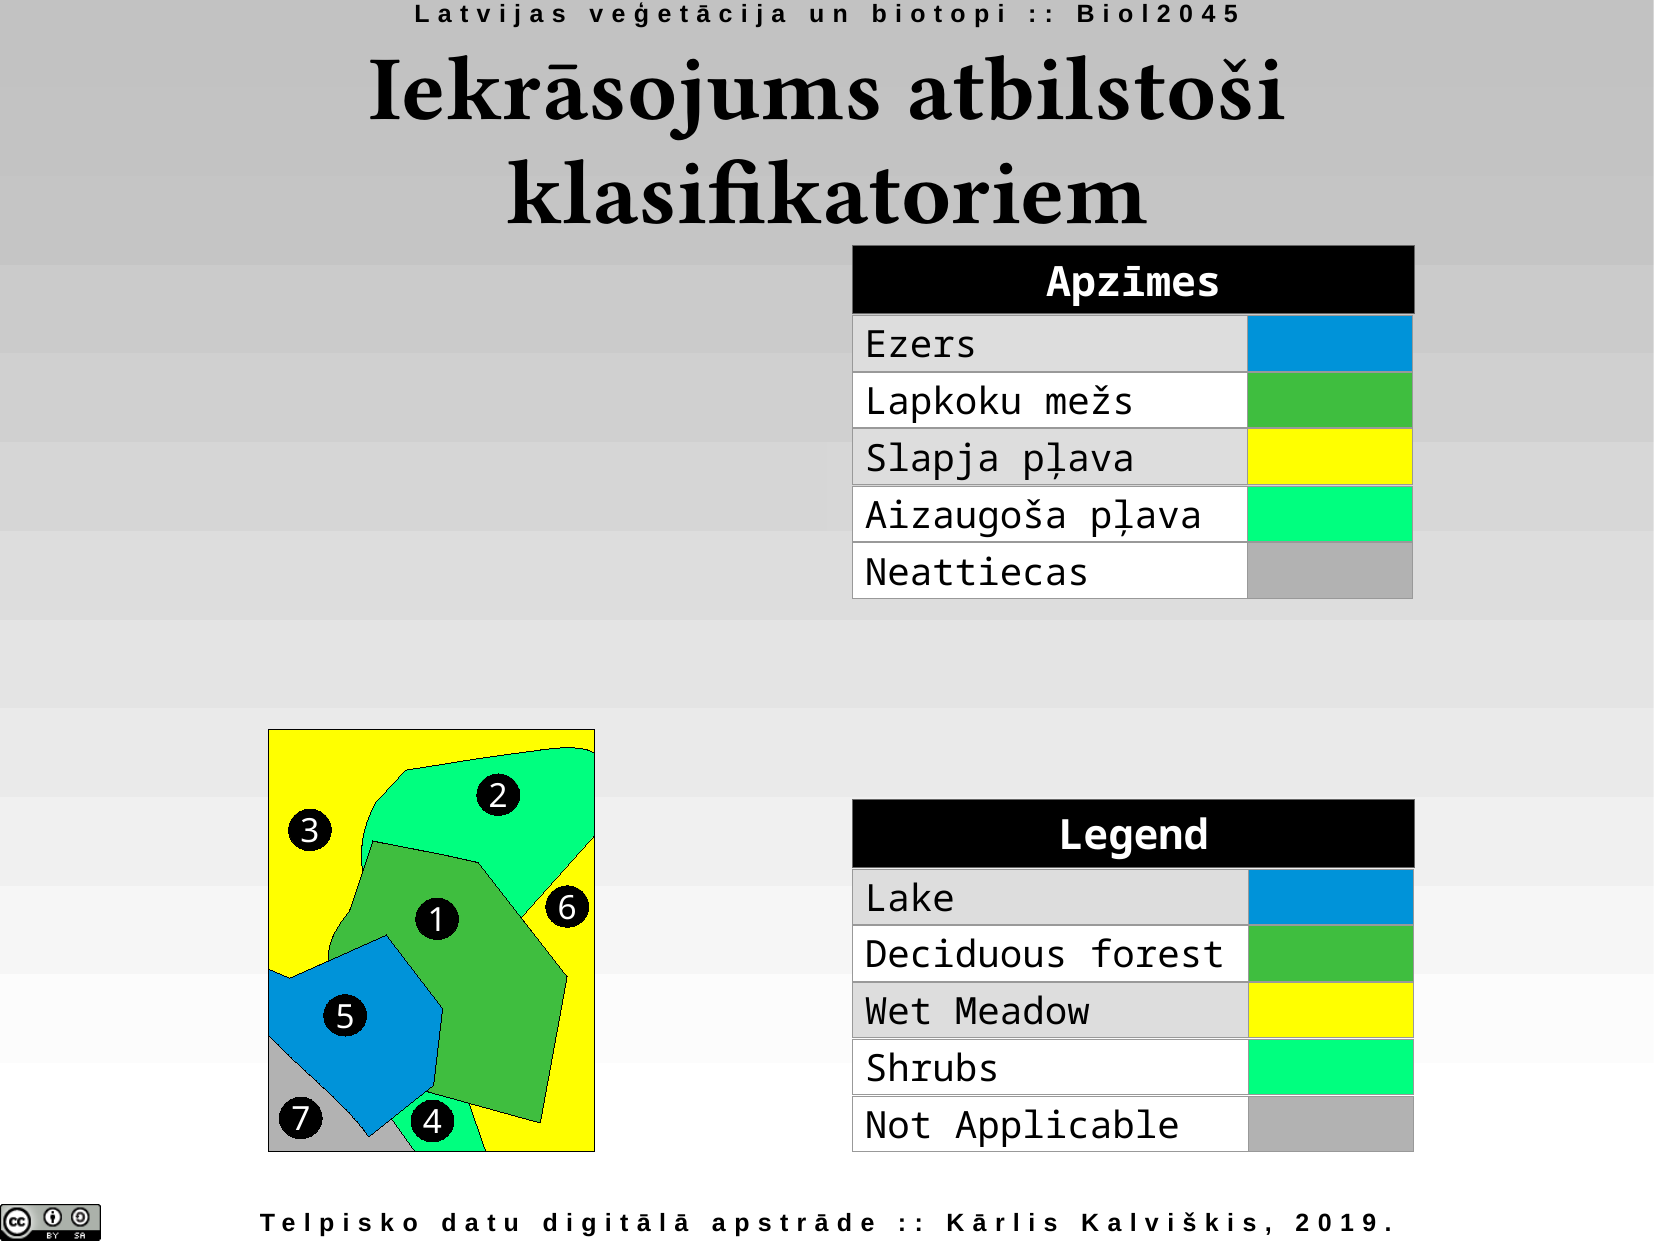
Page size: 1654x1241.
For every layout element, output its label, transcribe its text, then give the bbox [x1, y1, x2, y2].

text_box Not Applicable [852, 1096, 1248, 1152]
text_box [1247, 315, 1413, 485]
text_box 5 [323, 994, 367, 1037]
text_box [1248, 869, 1414, 1038]
text_box Apzīmes [852, 245, 1415, 314]
text_box Lake [852, 869, 1248, 925]
text_box [1247, 486, 1413, 599]
text_box Aizaugoša pļava [852, 486, 1247, 542]
title Iekrāsojums atbilstoši klasifikatoriem [59, 37, 1596, 247]
text_box 7 [279, 1097, 323, 1139]
text_box Deciduous forest [852, 925, 1248, 982]
text_box Neattiecas [852, 542, 1247, 599]
text_box Lapkoku mežs [852, 372, 1247, 428]
text_box Shrubs [852, 1039, 1248, 1095]
text_box 6 [545, 885, 589, 928]
text_box [1248, 1039, 1414, 1095]
text_box Ezers [852, 315, 1247, 372]
text_box Legend [852, 799, 1415, 868]
text_box [268, 729, 595, 1152]
text_box 3 [288, 809, 332, 851]
text_box 4 [411, 1100, 454, 1142]
text_box 1 [415, 898, 459, 940]
text_box 2 [476, 773, 520, 816]
text_box [1248, 1096, 1414, 1152]
text_box Slapja pļava [852, 428, 1247, 485]
text_box Wet Meadow [852, 982, 1248, 1038]
picture [0, 0, 1654, 1241]
